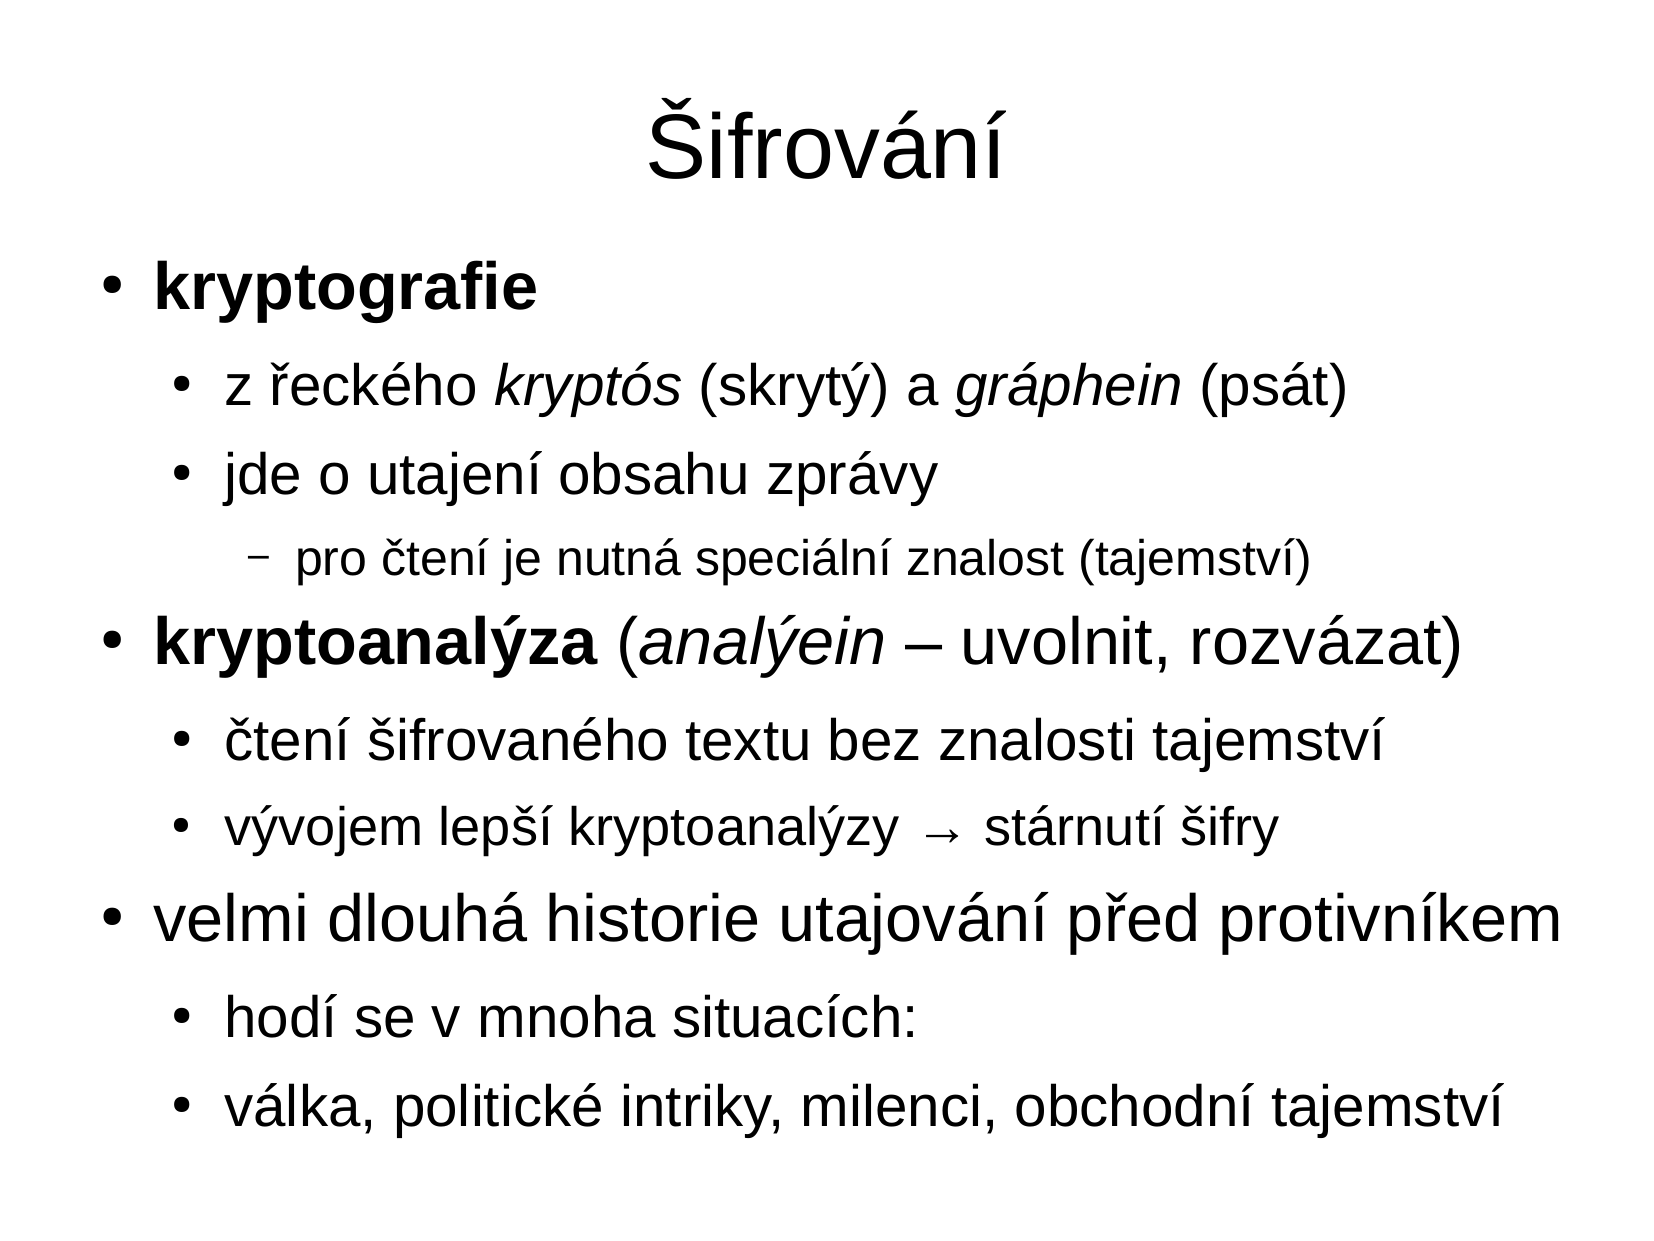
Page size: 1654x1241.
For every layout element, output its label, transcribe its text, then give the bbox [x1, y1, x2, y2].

list kryptografie z řeckého kryptós (skrytý) a gráphein (psát) jde o utajení obsahu zprávy pro čtení je nutná speciální znalost (tajemství) kryptoanalýza (analýein – uvolnit, rozvázat) čtení šifrovaného textu bez znalosti tajemství vývojem lepší kryptoanalýzy → stárnutí šifry velmi dlouhá historie utajování před protivníkem hodí se v mnoha situacích: válka, politické intriky, milenci, obchodní tajemství [82, 248, 1571, 1139]
title Šifrování [82, 50, 1571, 244]
